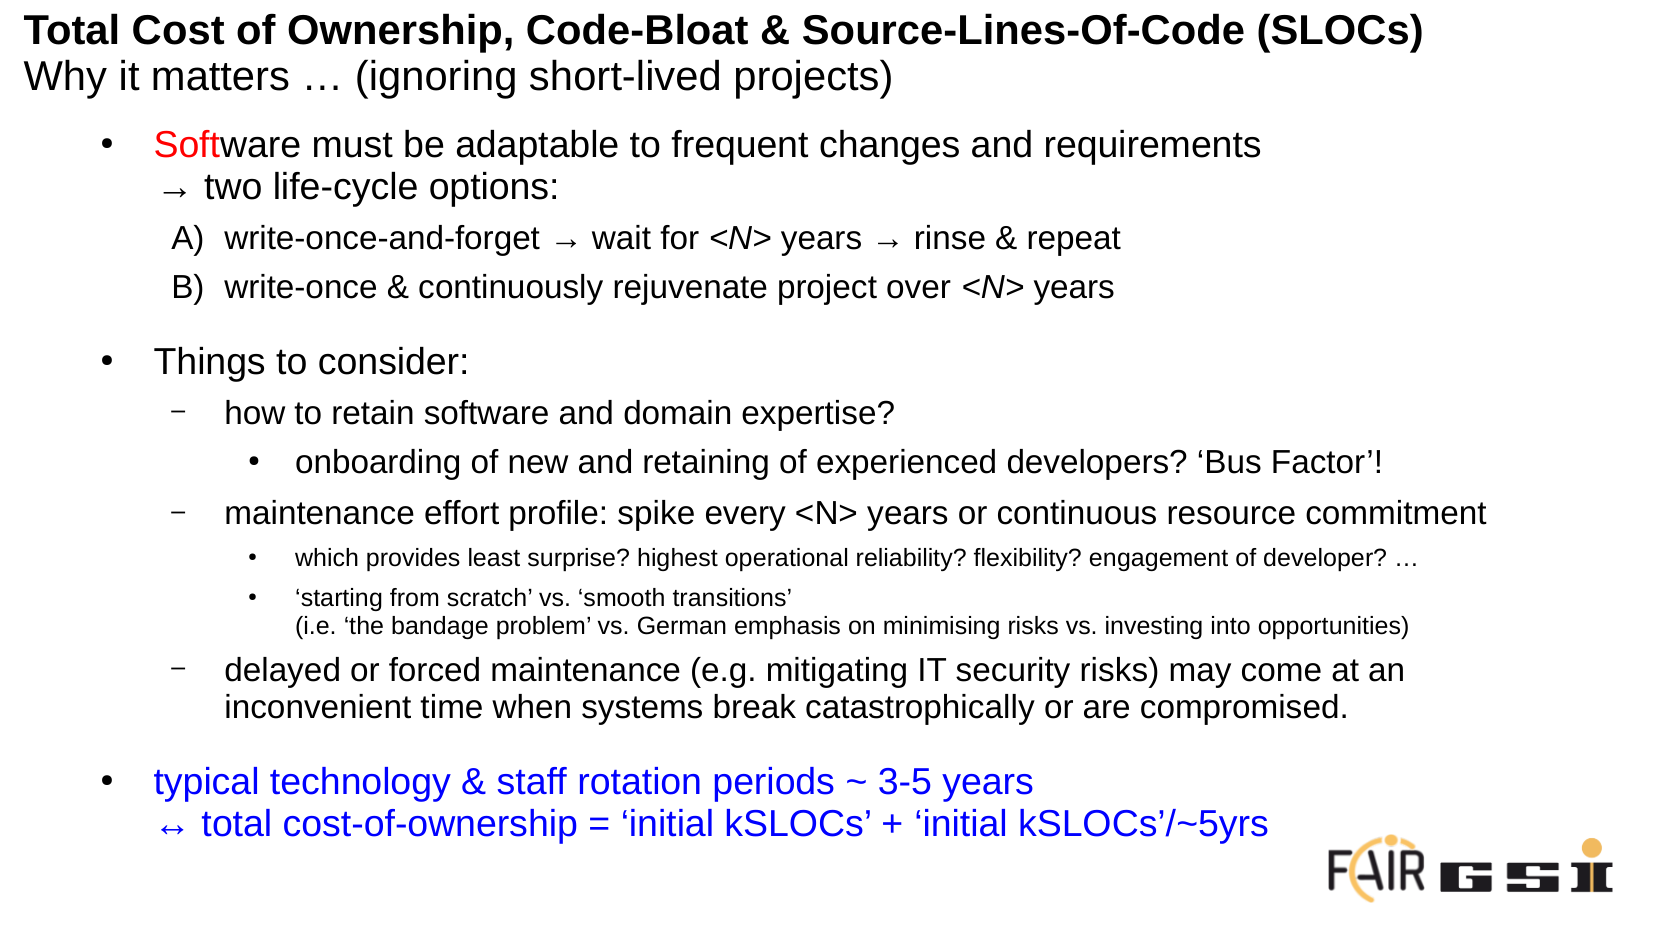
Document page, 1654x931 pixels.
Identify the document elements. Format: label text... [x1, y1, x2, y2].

picture [1328, 870, 1425, 904]
list Software must be adaptable to frequent changes and requirements → two life-cycle options: write-once-and-forget → wait for <N> years → rinse & repeat write-once & continuously rejuvenate project over <N> years Things to consider: how to retain software and domain expertise? onboarding of new and retaining of experienced developers? ‘Bus Factor’! maintenance effort profile: spike every <N> years or continuous resource commitment which provides least surprise? highest operational reliability? flexibility? engagement of developer? … ‘starting from scratch’ vs. ‘smooth transitions’ (i.e. ‘the bandage problem’ vs. German emphasis on minimising risks vs. investing into opportunities) delayed or forced maintenance (e.g. mitigating IT security risks) may come at an inconvenient time when systems break catastrophically or are compromised. typical technology & staff rotation periods ~ 3-5 years ↔ total cost-of-ownership = ‘initial kSLOCs’ + ‘initial kSLOCs’/~5yrs [82, 123, 1571, 870]
picture [1439, 836, 1615, 895]
title Total Cost of Ownership, Code-Bloat & Source-Lines-Of-Code (SLOCs) Why it matters … (ignoring short-lived projects) [23, 6, 1638, 100]
